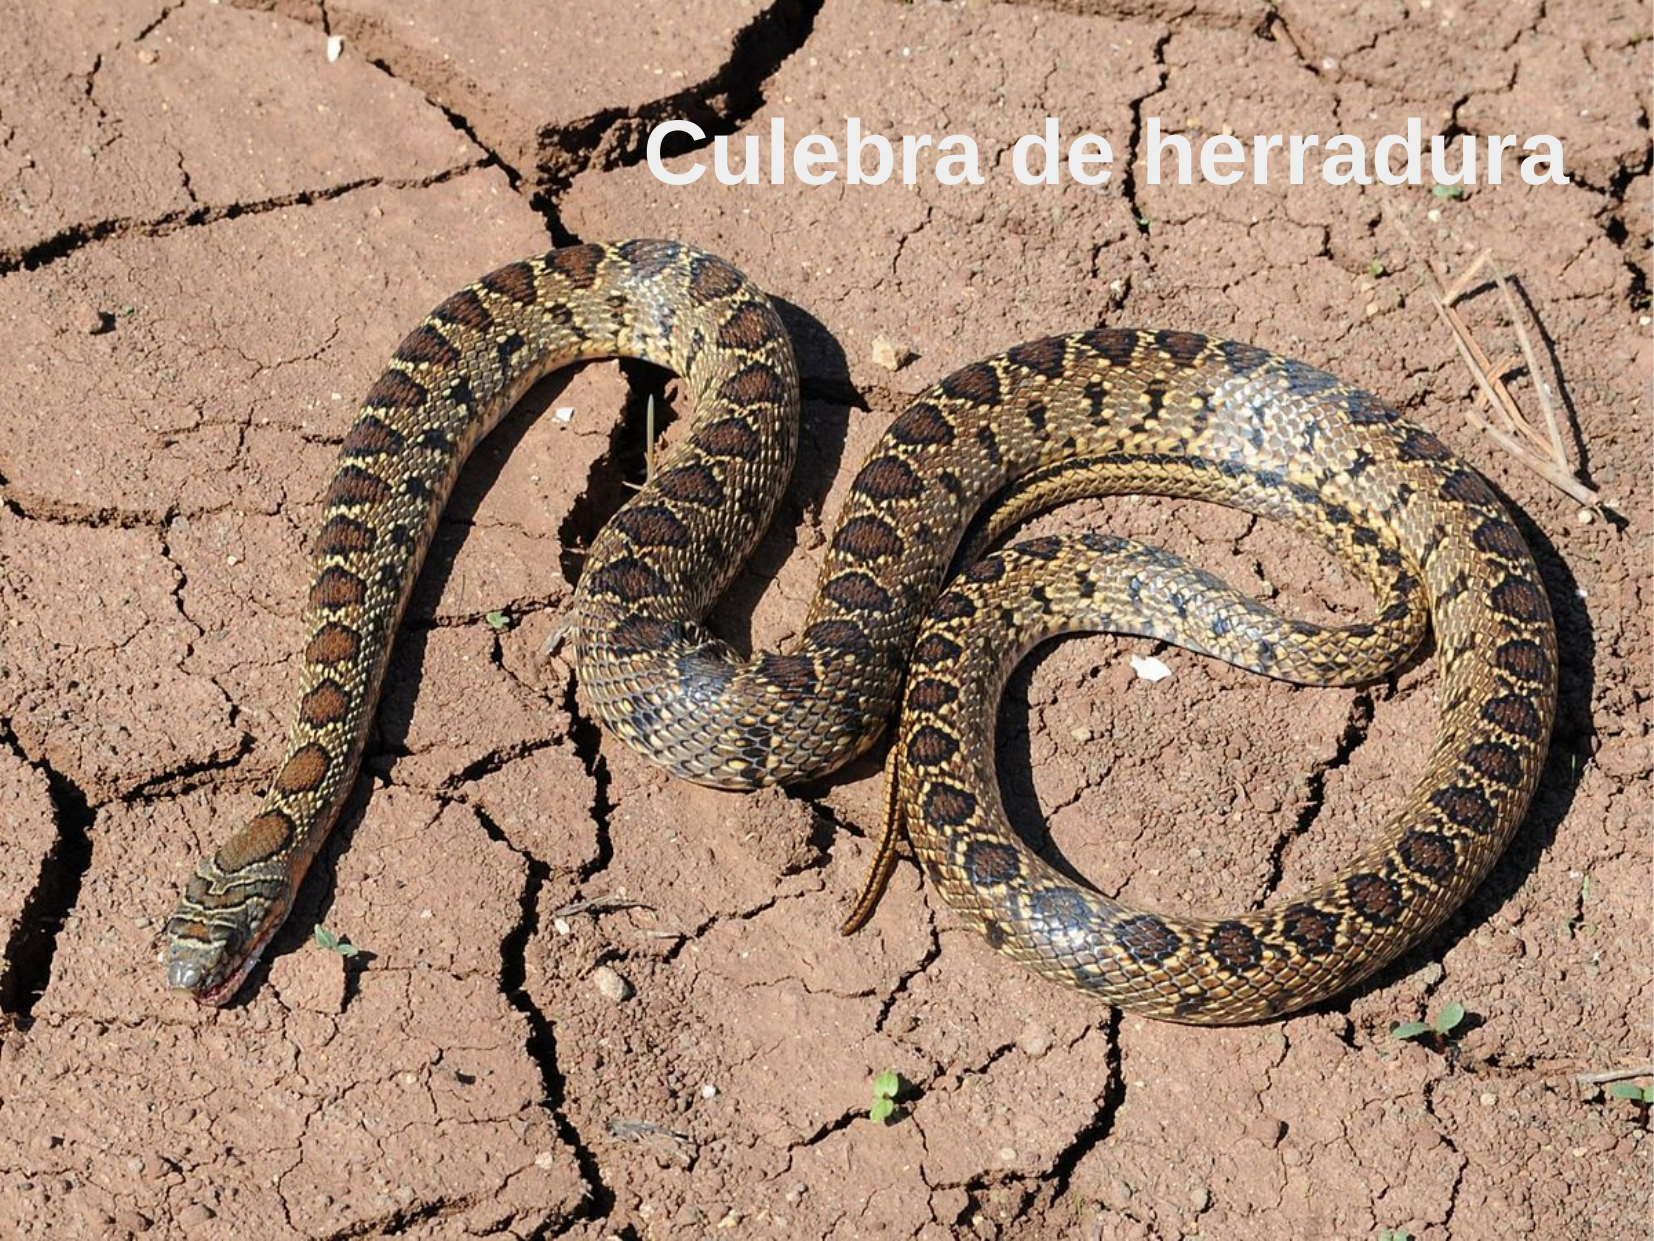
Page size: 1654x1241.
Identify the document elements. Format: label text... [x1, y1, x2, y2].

title Culebra de herradura [82, 49, 1571, 257]
picture [0, 0, 1654, 1241]
